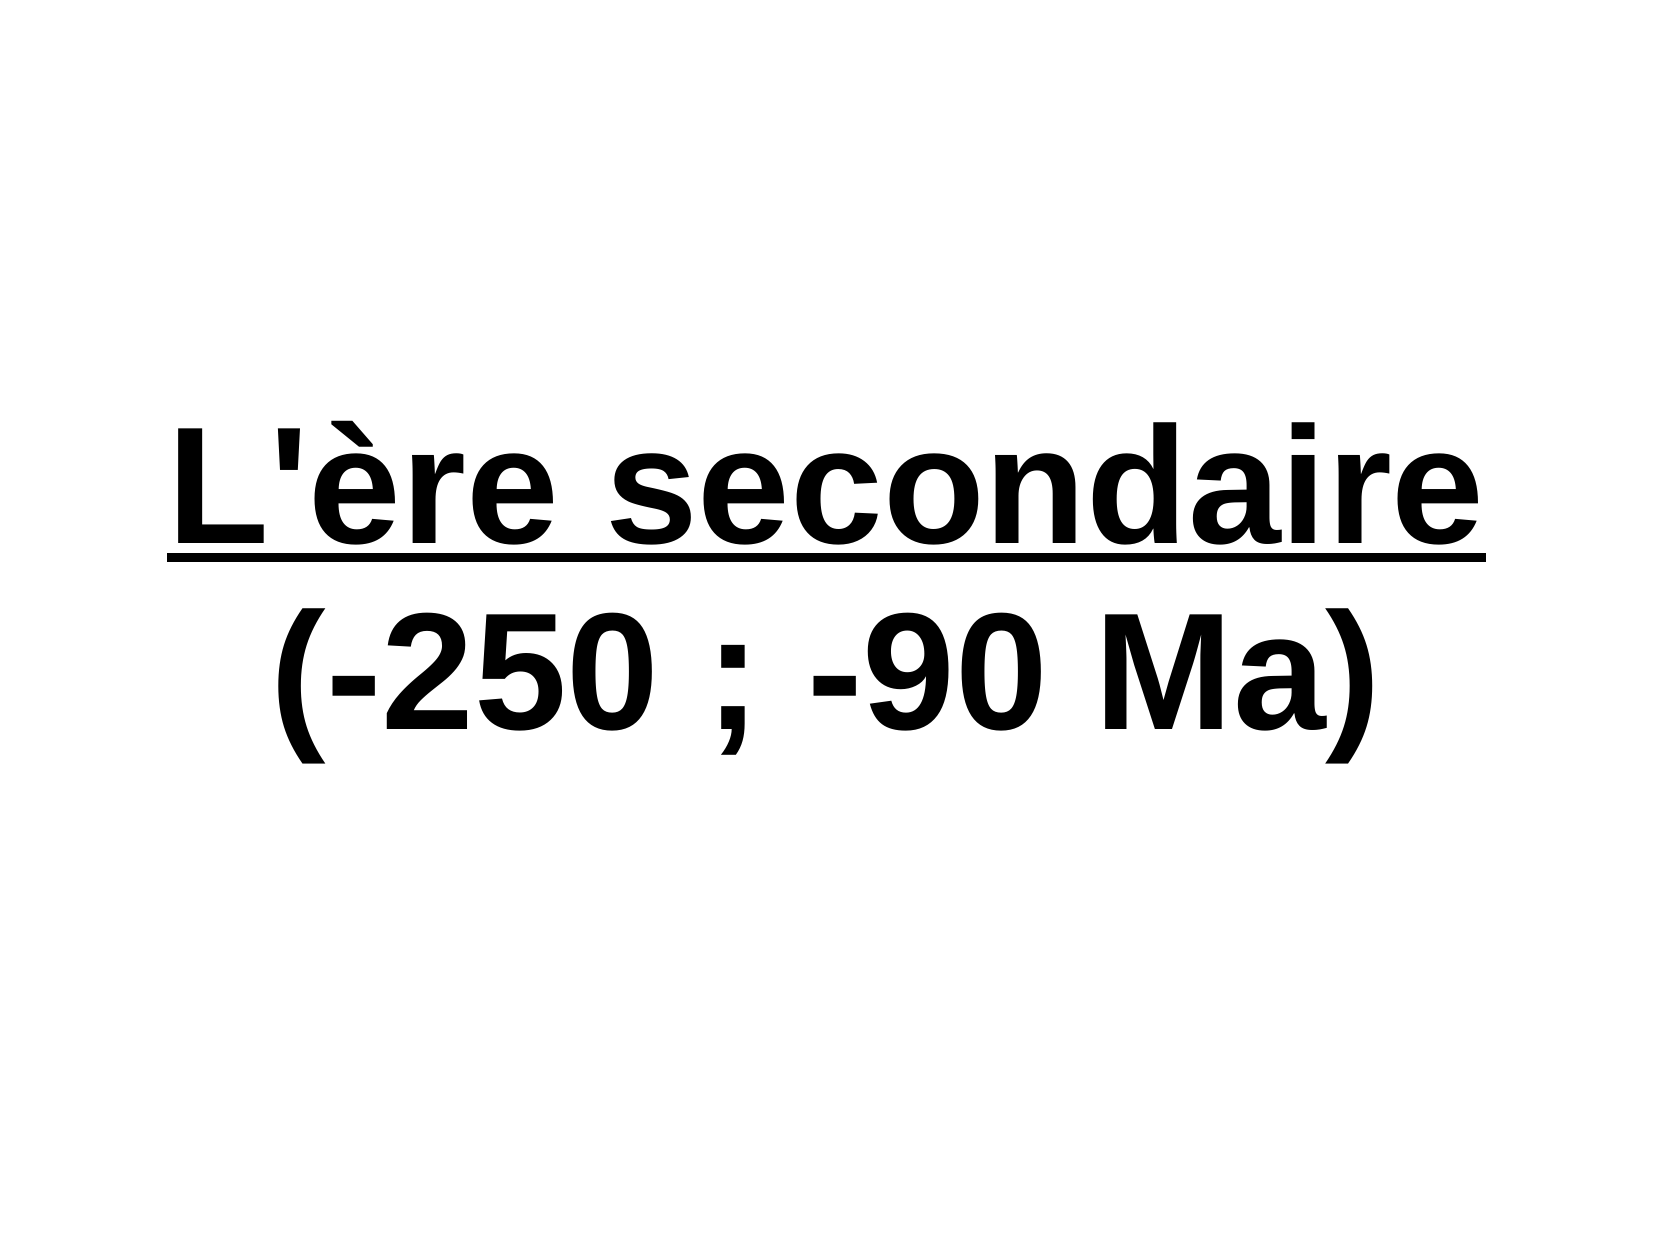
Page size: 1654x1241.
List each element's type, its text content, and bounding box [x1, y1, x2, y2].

subtitle L'ère secondaire (-250 ; -90 Ma) [82, 49, 1571, 1109]
